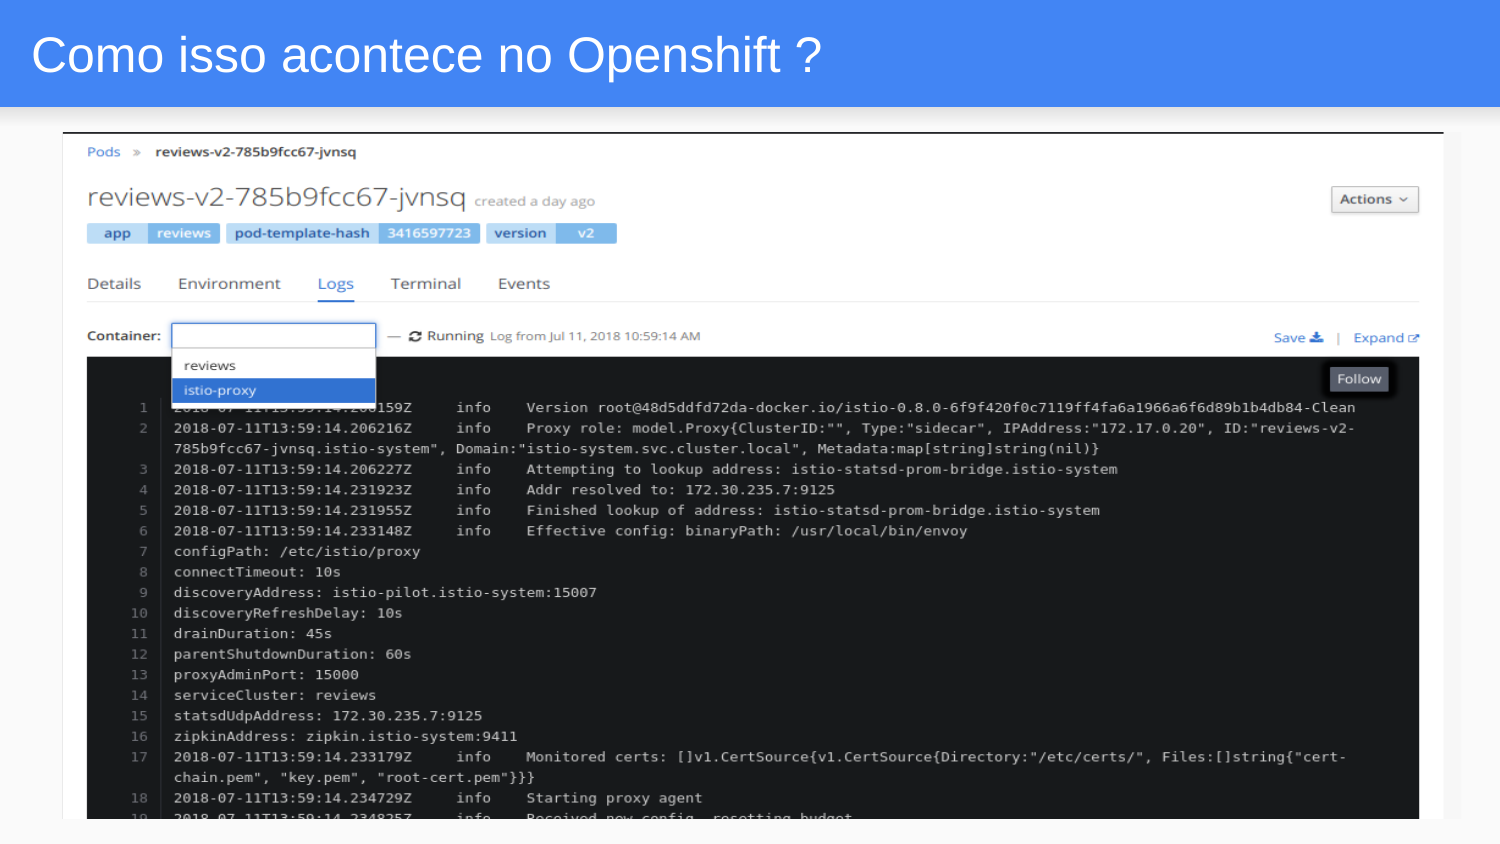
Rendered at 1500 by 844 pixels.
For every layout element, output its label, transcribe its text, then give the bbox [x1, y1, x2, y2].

title Como isso acontece no Openshift ? [16, 2, 1464, 102]
picture [62, 132, 1462, 819]
